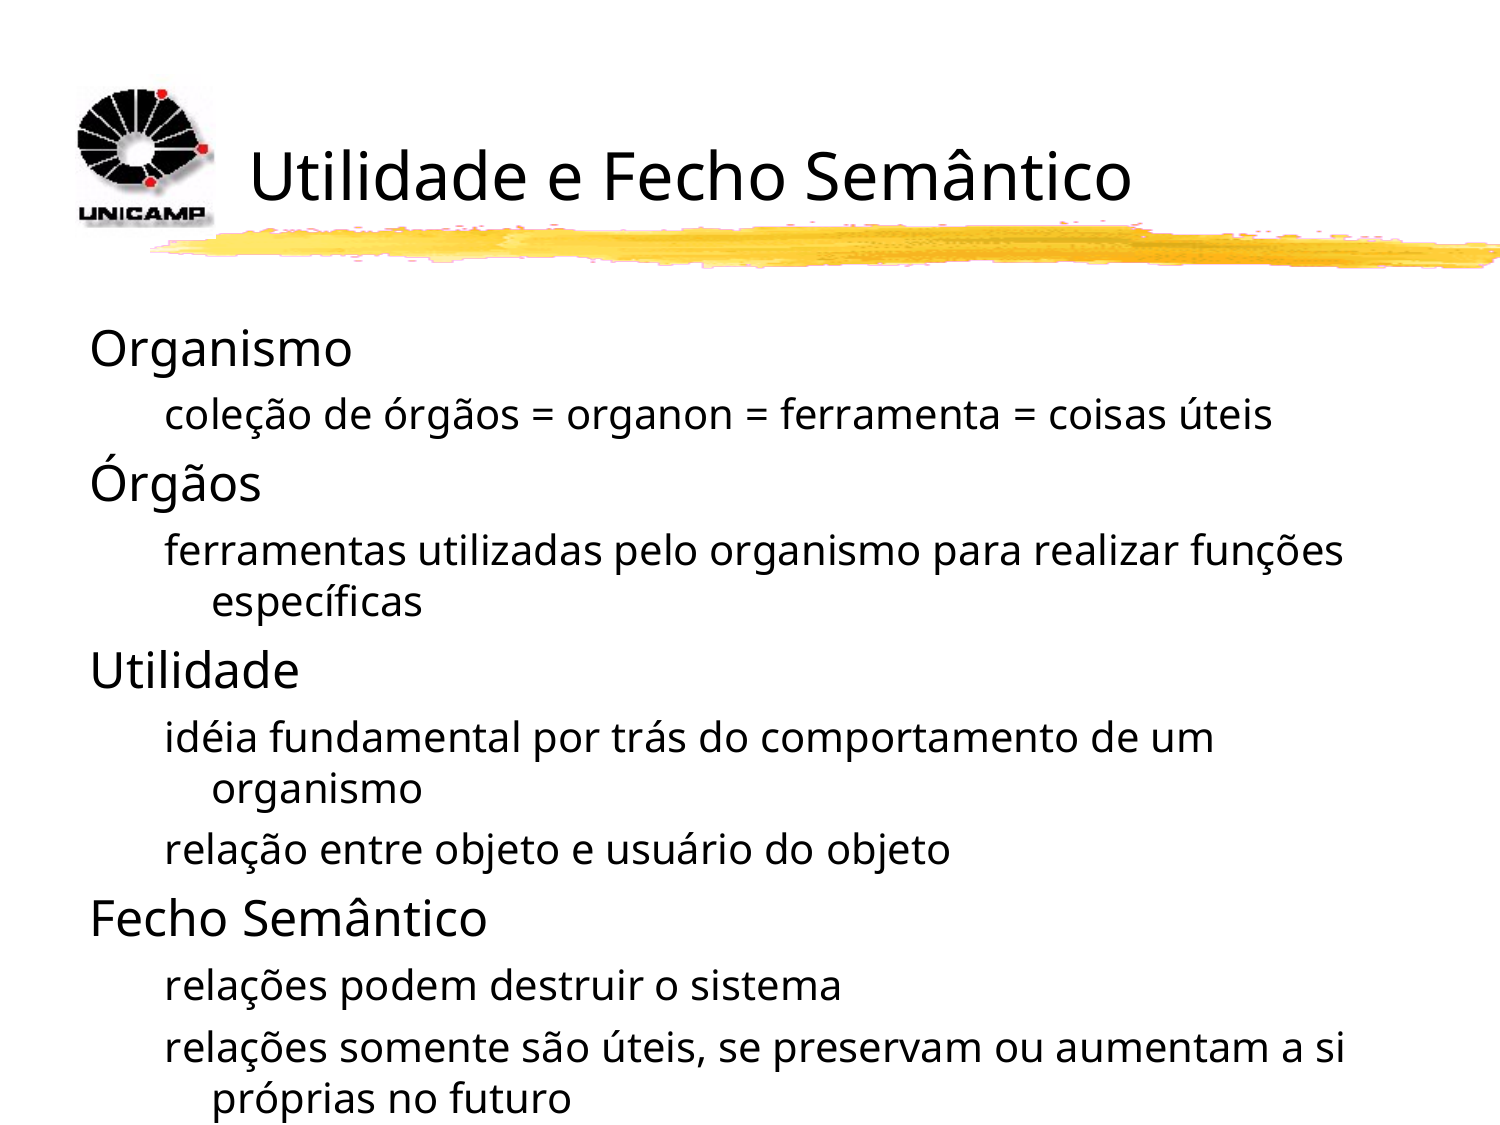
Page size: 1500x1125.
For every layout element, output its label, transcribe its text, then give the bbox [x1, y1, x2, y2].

title Utilidade e Fecho Semântico [233, 37, 1434, 225]
picture [75, 74, 1500, 279]
list Organismo coleção de órgãos = organon = ferramenta = coisas úteis Órgãos ferramentas utilizadas pelo organismo para realizar funções específicas Utilidade idéia fundamental por trás do comportamento de um organismo relação entre objeto e usuário do objeto Fecho Semântico relações podem destruir o sistema relações somente são úteis, se preservam ou aumentam a si próprias no futuro auto-reproduzem a si próprias e definem sua própria identidade [74, 309, 1417, 1056]
